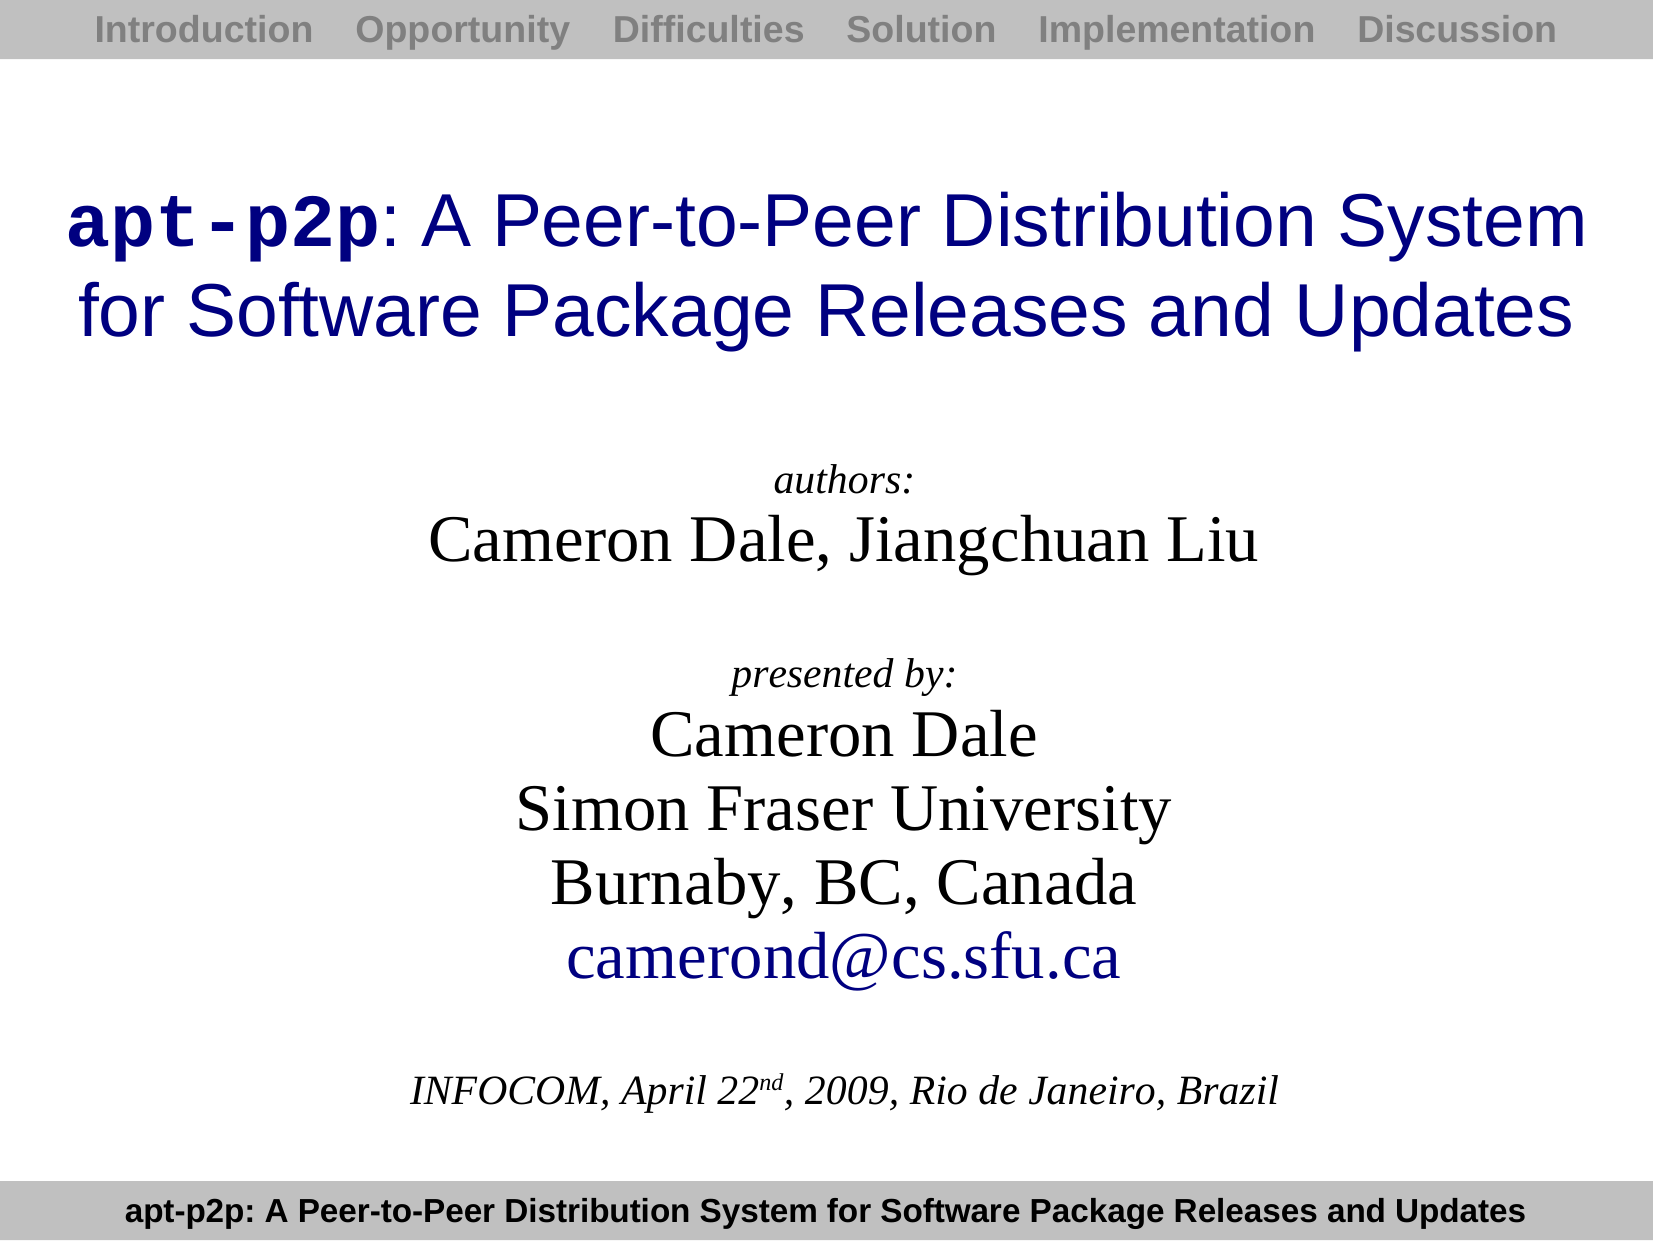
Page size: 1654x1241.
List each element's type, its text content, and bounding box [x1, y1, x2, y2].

title apt-p2p: A Peer-to-Peer Distribution System for Software Package Releases and Updates [29, 88, 1625, 443]
subtitle authors: Cameron Dale, Jiangchuan Liu presented by: Cameron Dale Simon Fraser University Burnaby, BC, Canada camerond@cs.sfu.ca INFOCOM, April 22nd, 2009, Rio de Janeiro, Brazil [88, 442, 1565, 1127]
